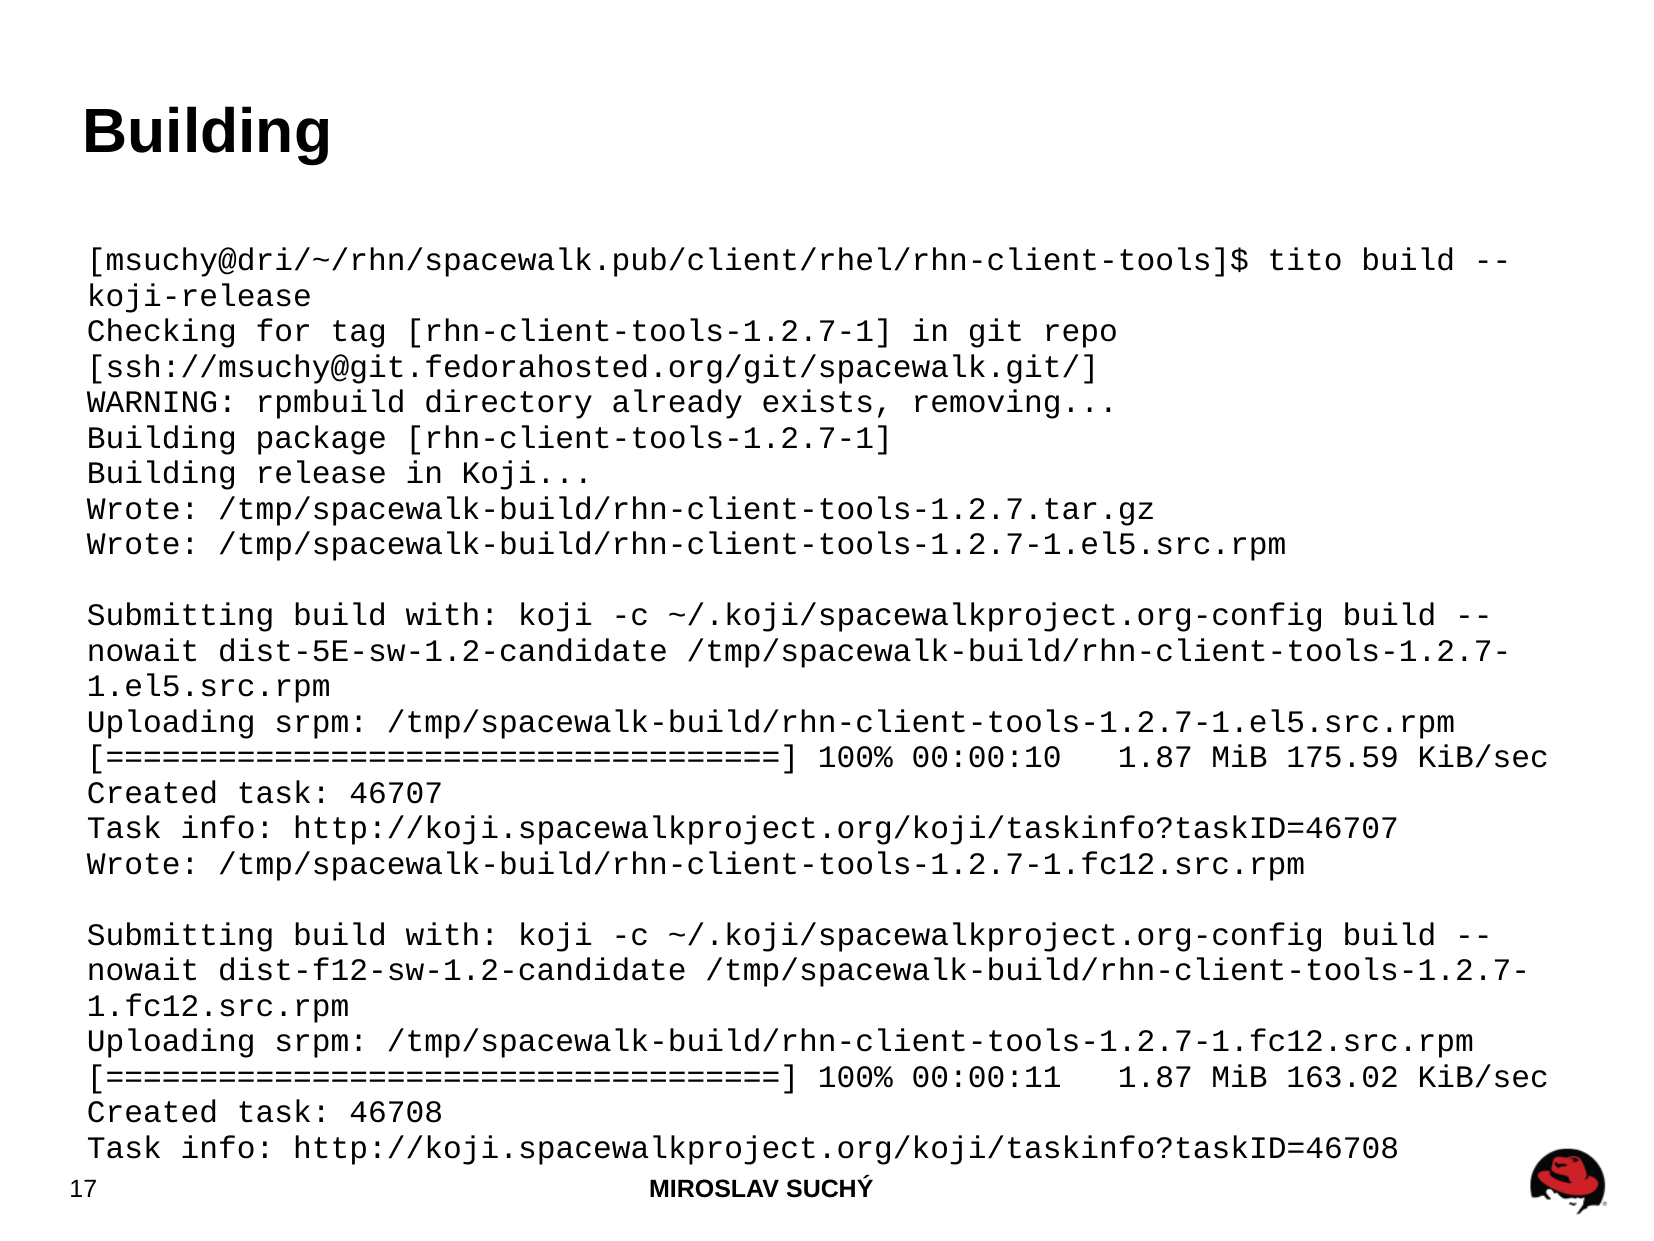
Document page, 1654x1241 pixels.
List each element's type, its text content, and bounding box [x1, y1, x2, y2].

list [msuchy@dri/~/rhn/spacewalk.pub/client/rhel/rhn-client-tools]$ tito build --koji-release Checking for tag [rhn-client-tools-1.2.7-1] in git repo [ssh://msuchy@git.fedorahosted.org/git/spacewalk.git/] WARNING: rpmbuild directory already exists, removing... Building package [rhn-client-tools-1.2.7-1] Building release in Koji... Wrote: /tmp/spacewalk-build/rhn-client-tools-1.2.7.tar.gz Wrote: /tmp/spacewalk-build/rhn-client-tools-1.2.7-1.el5.src.rpm Submitting build with: koji -c ~/.koji/spacewalkproject.org-config build --nowait dist-5E-sw-1.2-candidate /tmp/spacewalk-build/rhn-client-tools-1.2.7-1.el5.src.rpm Uploading srpm: /tmp/spacewalk-build/rhn-client-tools-1.2.7-1.el5.src.rpm [====================================] 100% 00:00:10 1.87 MiB 175.59 KiB/sec Created task: 46707 Task info: http://koji.spacewalkproject.org/koji/taskinfo?taskID=46707 Wrote: /tmp/spacewalk-build/rhn-client-tools-1.2.7-1.fc12.src.rpm Submitting build with: koji -c ~/.koji/spacewalkproject.org-config build --nowait dist-f12-sw-1.2-candidate /tmp/spacewalk-build/rhn-client-tools-1.2.7-1.fc12.src.rpm Uploading srpm: /tmp/spacewalk-build/rhn-client-tools-1.2.7-1.fc12.src.rpm [====================================] 100% 00:00:11 1.87 MiB 163.02 KiB/sec Created task: 46708 Task info: http://koji.spacewalkproject.org/koji/taskinfo?taskID=46708 [86, 244, 1576, 1241]
picture [1576, 1146, 1613, 1224]
title Building [82, 45, 1571, 218]
